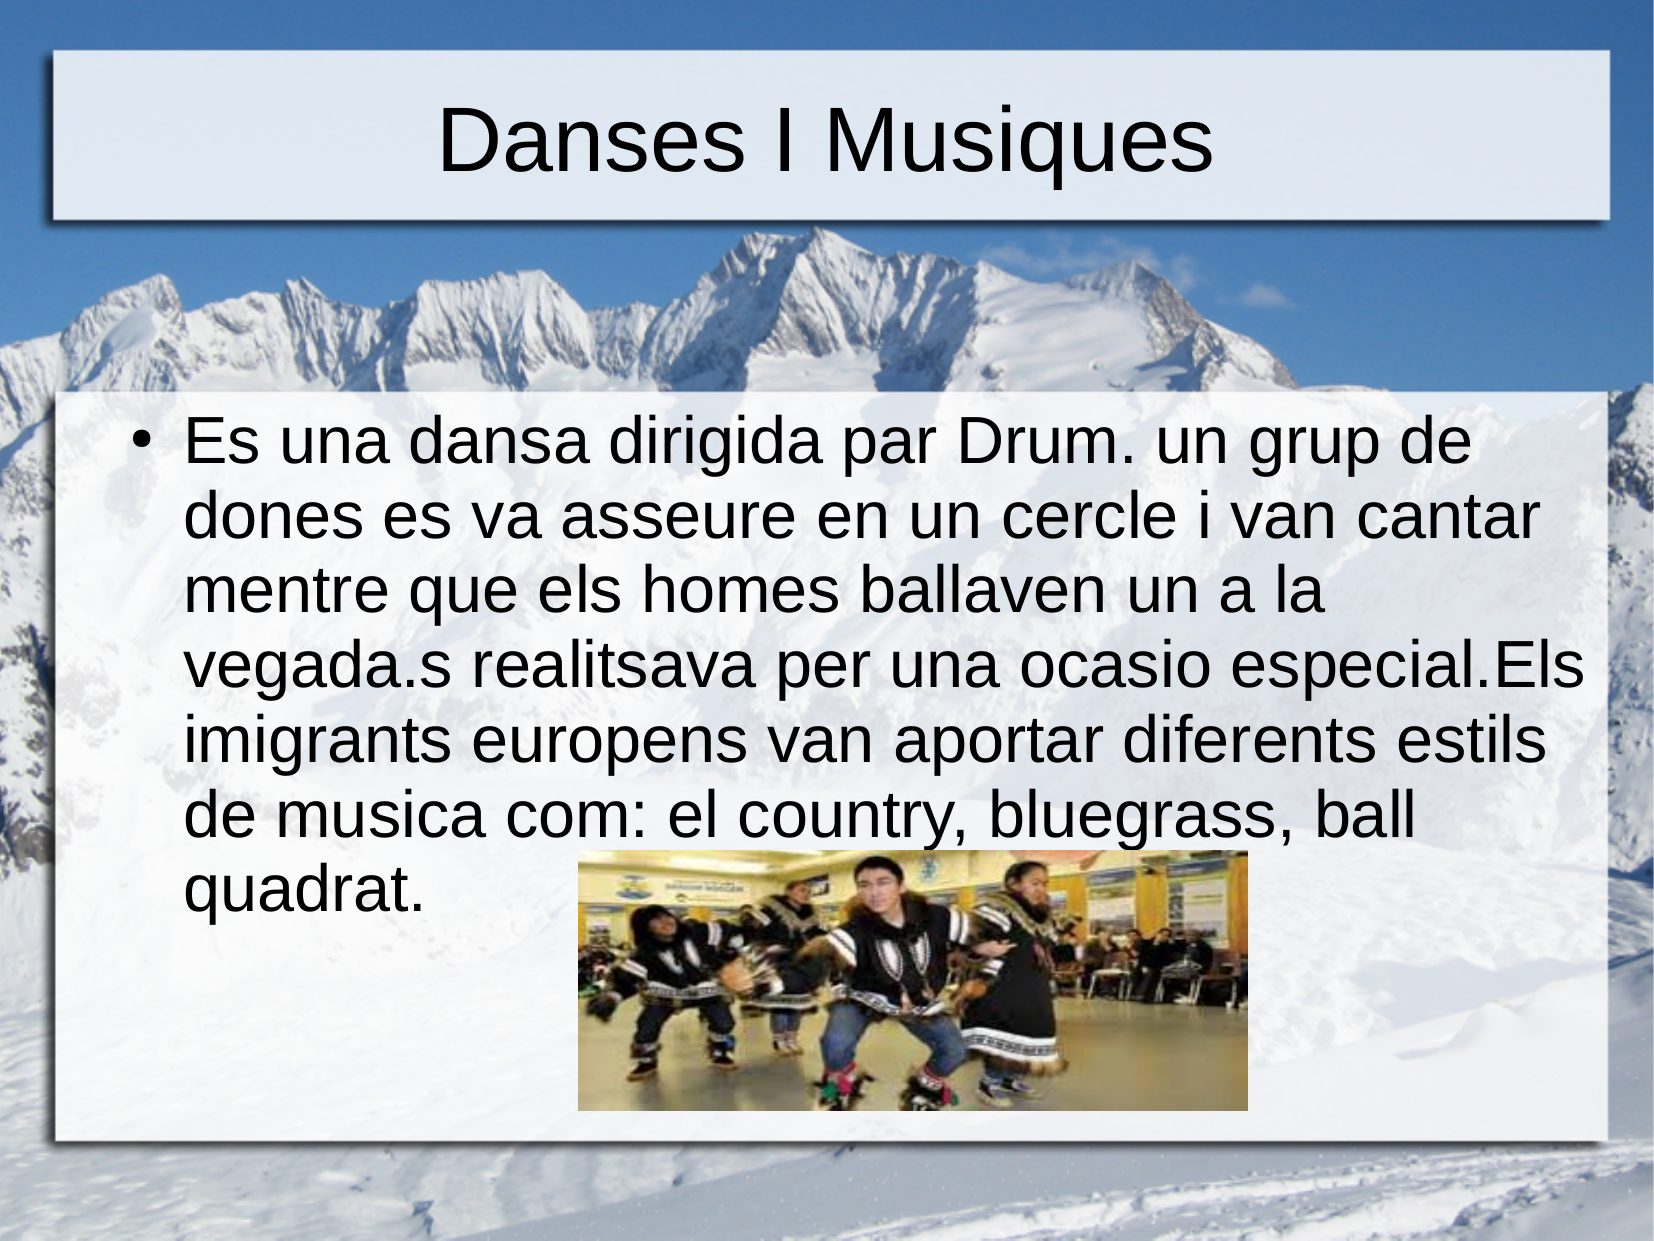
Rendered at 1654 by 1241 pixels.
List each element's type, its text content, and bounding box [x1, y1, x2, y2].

list Es una dansa dirigida par Drum. un grup de dones es va asseure en un cercle i van cantar mentre que els homes ballaven un a la vegada.s realitsava per una ocasio especial.Els imigrants europens van aportar diferents estils de musica com: el country, bluegrass, ball quadrat. [112, 402, 1595, 1123]
picture [0, 0, 1654, 1241]
title Danses I Musiques [59, 61, 1595, 219]
